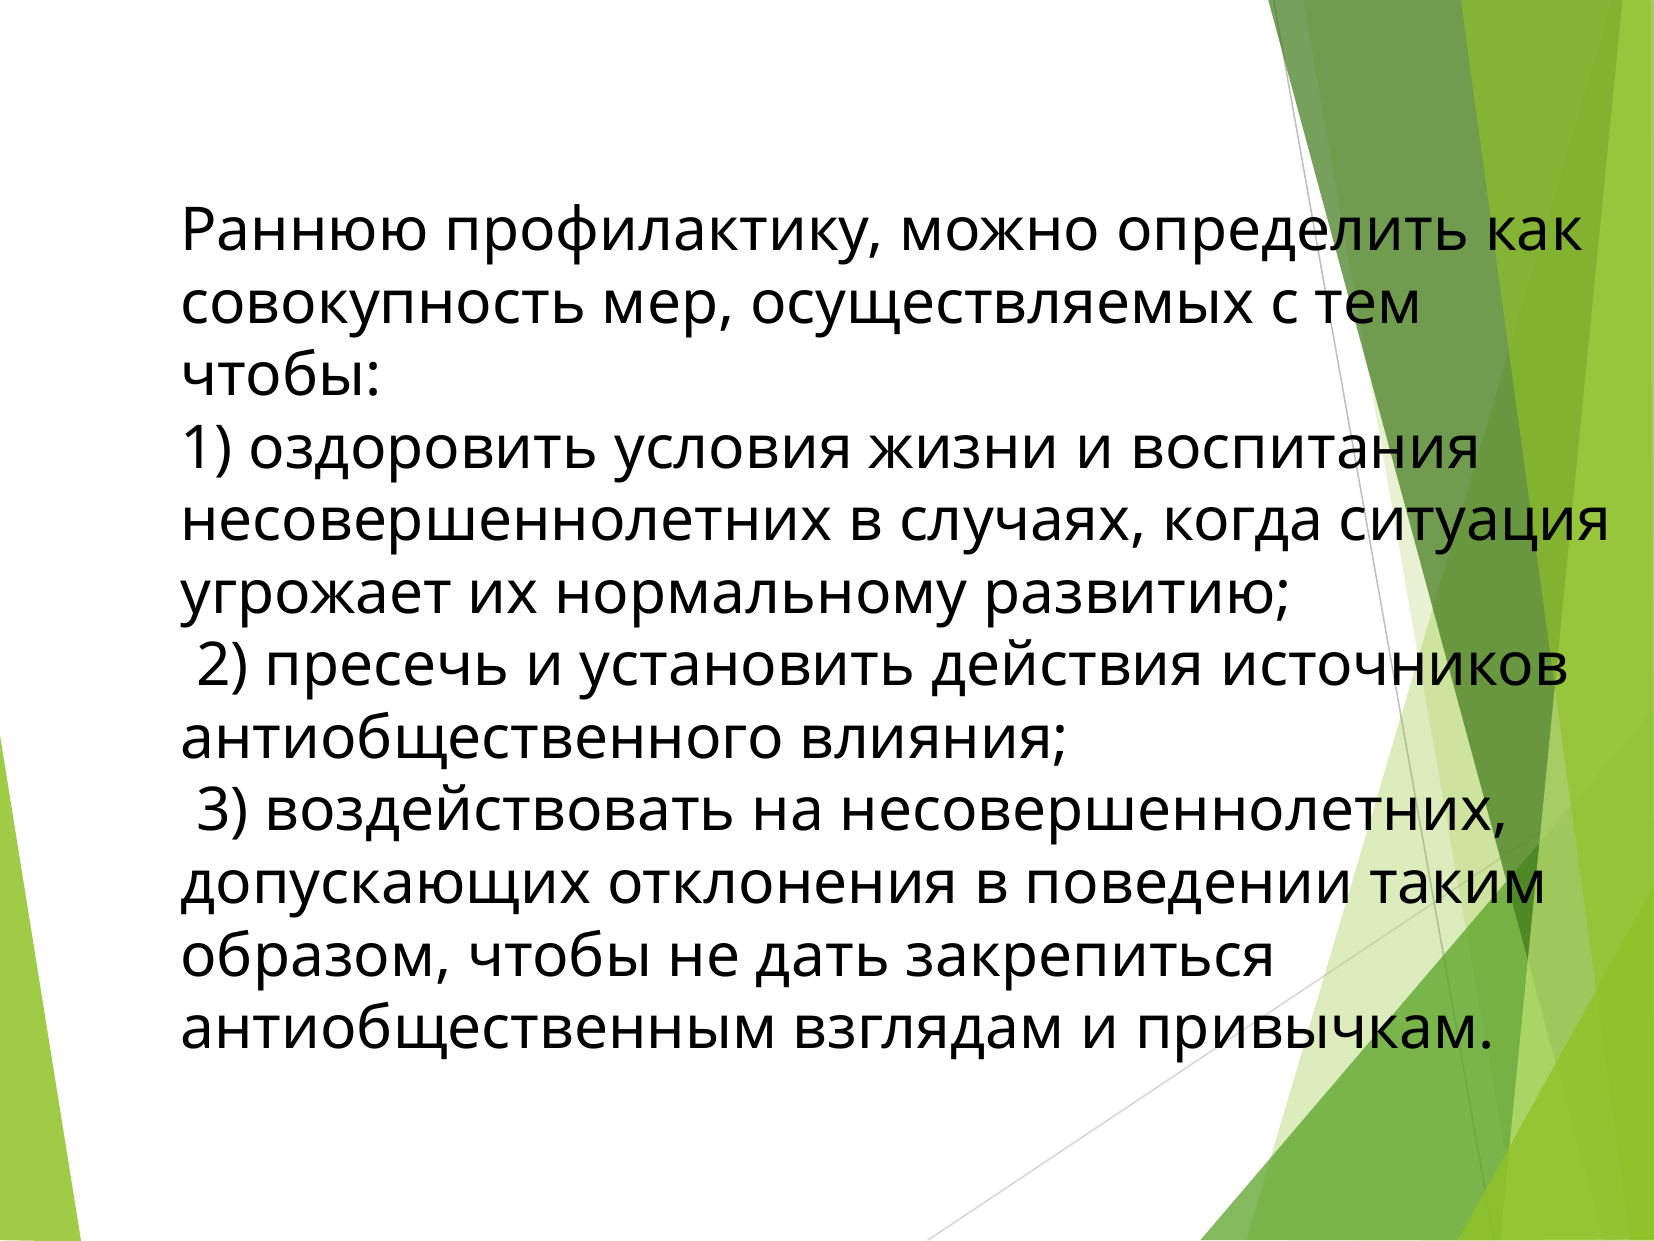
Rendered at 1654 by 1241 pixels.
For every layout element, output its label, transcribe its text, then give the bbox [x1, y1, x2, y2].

title Раннюю профилактику, можно определить как совокупность мер, осуществляемых с тем чтобы: 1) оздоровить условия жизни и воспитания несовершеннолетних в случаях, когда ситуация угрожает их нормальному развитию; 2) пресечь и установить действия источников антиобщественного влияния; 3) воздействовать на несовершеннолетних, допускающих отклонения в поведении таким образом, чтобы не дать закрепиться антиобщественным взглядам и привычкам. [165, 117, 1654, 1146]
